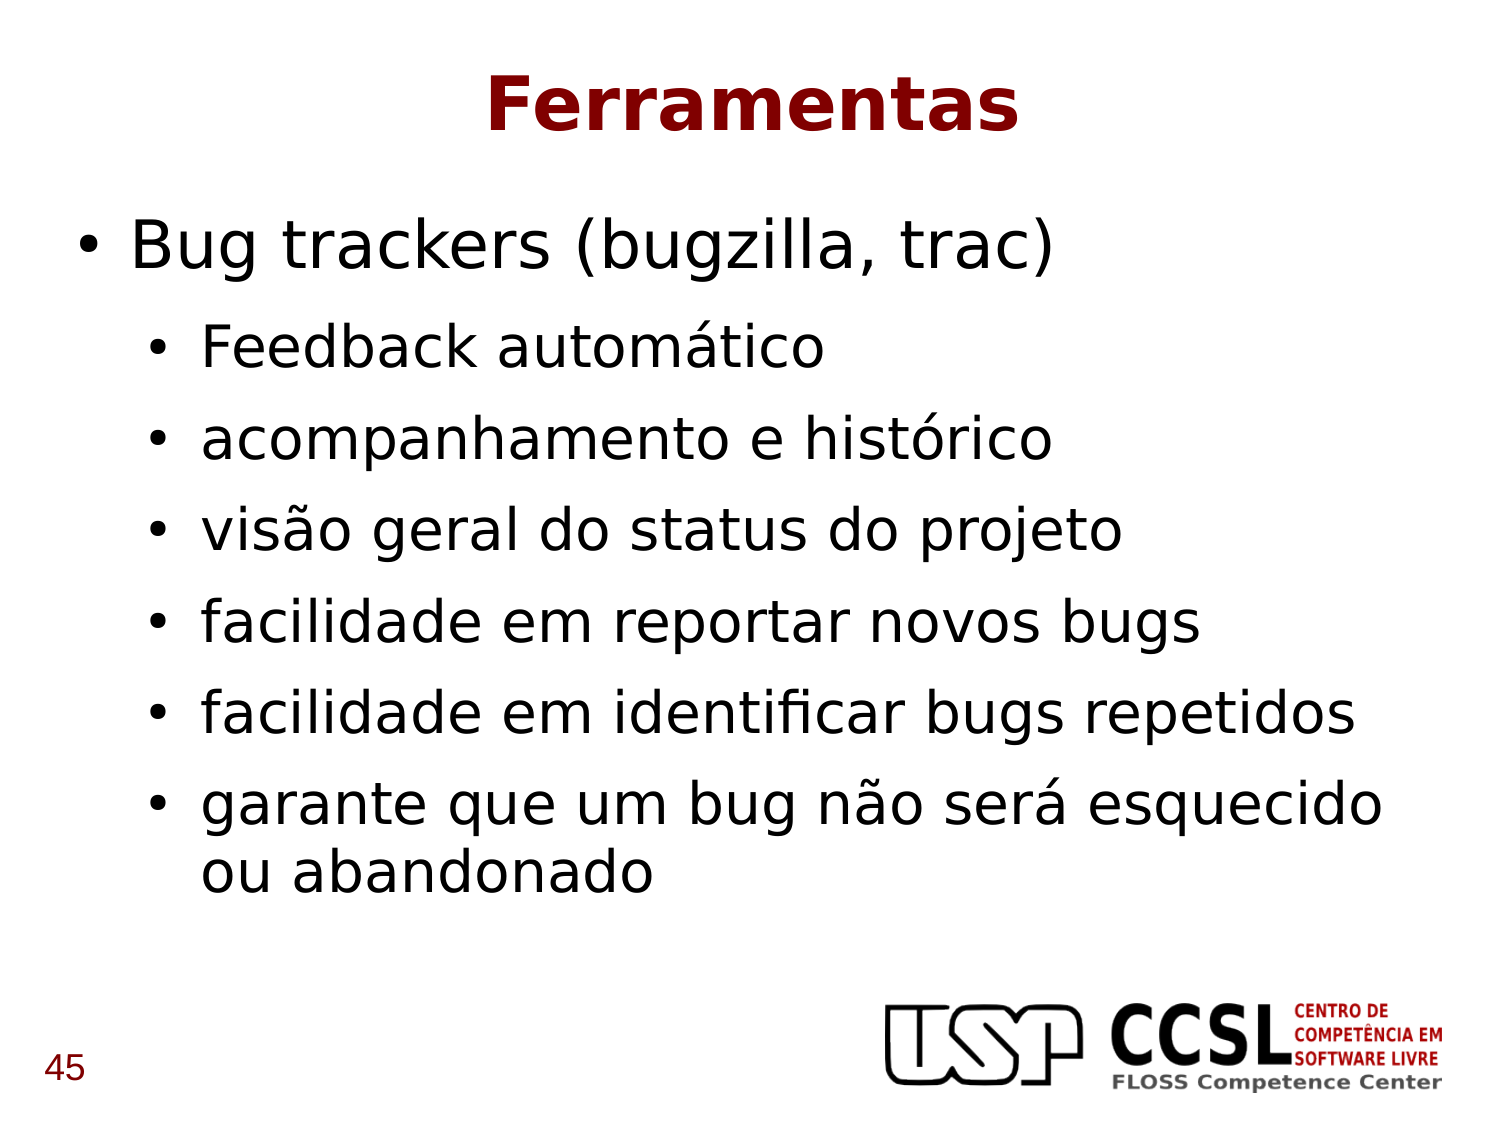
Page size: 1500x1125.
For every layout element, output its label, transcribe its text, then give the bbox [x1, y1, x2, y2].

list Bug trackers (bugzilla, trac) Feedback automático acompanhamento e histórico visão geral do status do projeto facilidade em reportar novos bugs facilidade em identificar bugs repetidos garante que um bug não será esquecido ou abandonado [59, 206, 1447, 950]
picture [885, 1003, 1442, 1093]
title Ferramentas [59, 29, 1447, 180]
